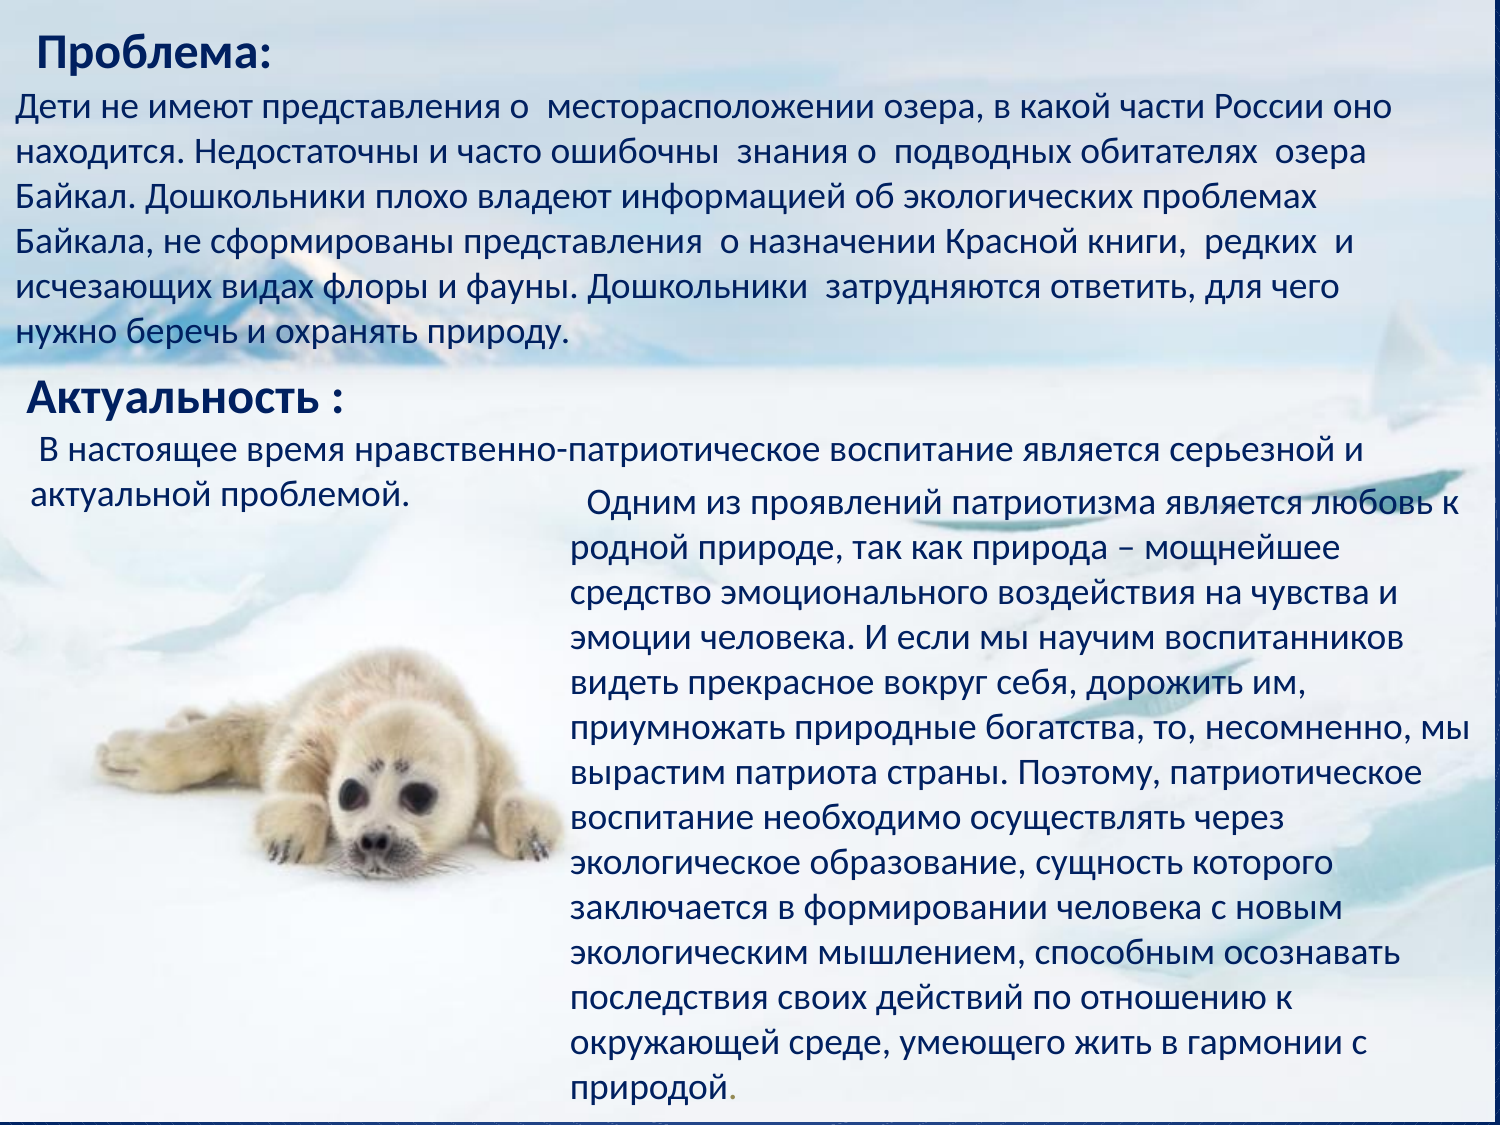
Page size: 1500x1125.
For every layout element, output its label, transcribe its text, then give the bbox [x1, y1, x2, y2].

text_box Дети не имеют представления о месторасположении озера, в какой части России оно находится. Недостаточны и часто ошибочны знания о подводных обитателях озера Байкал. Дошкольники плохо владеют информацией об экологических проблемах Байкала, не сформированы представления о назначении Красной книги, редких и исчезающих видах флоры и фауны. Дошкольники затрудняются ответить, для чего нужно беречь и охранять природу. [0, 74, 1440, 359]
picture [0, 0, 1495, 469]
text_box Актуальность : [0, 359, 750, 476]
text_box Одним из проявлений патриотизма является любовь к родной природе, так как природа – мощнейшее средство эмоционального воздействия на чувства и эмоции человека. И если мы научим воспитанников видеть прекрасное вокруг себя, дорожить им, приумножать природные богатства, то, несомненно, мы вырастим патриота страны. Поэтому, патриотическое воспитание необходимо осуществлять через экологическое образование, сущность которого заключается в формировании человека с новым экологическим мышлением, способным осознавать последствия своих действий по отношению к окружающей среде, умеющего жить в гармонии с природой. [555, 469, 1495, 1114]
text_box В настоящее время нравственно-патриотическое воспитание является серьезной и актуальной проблемой. [15, 416, 1485, 521]
picture [0, 476, 1495, 1122]
text_box Проблема: [21, 11, 1479, 132]
